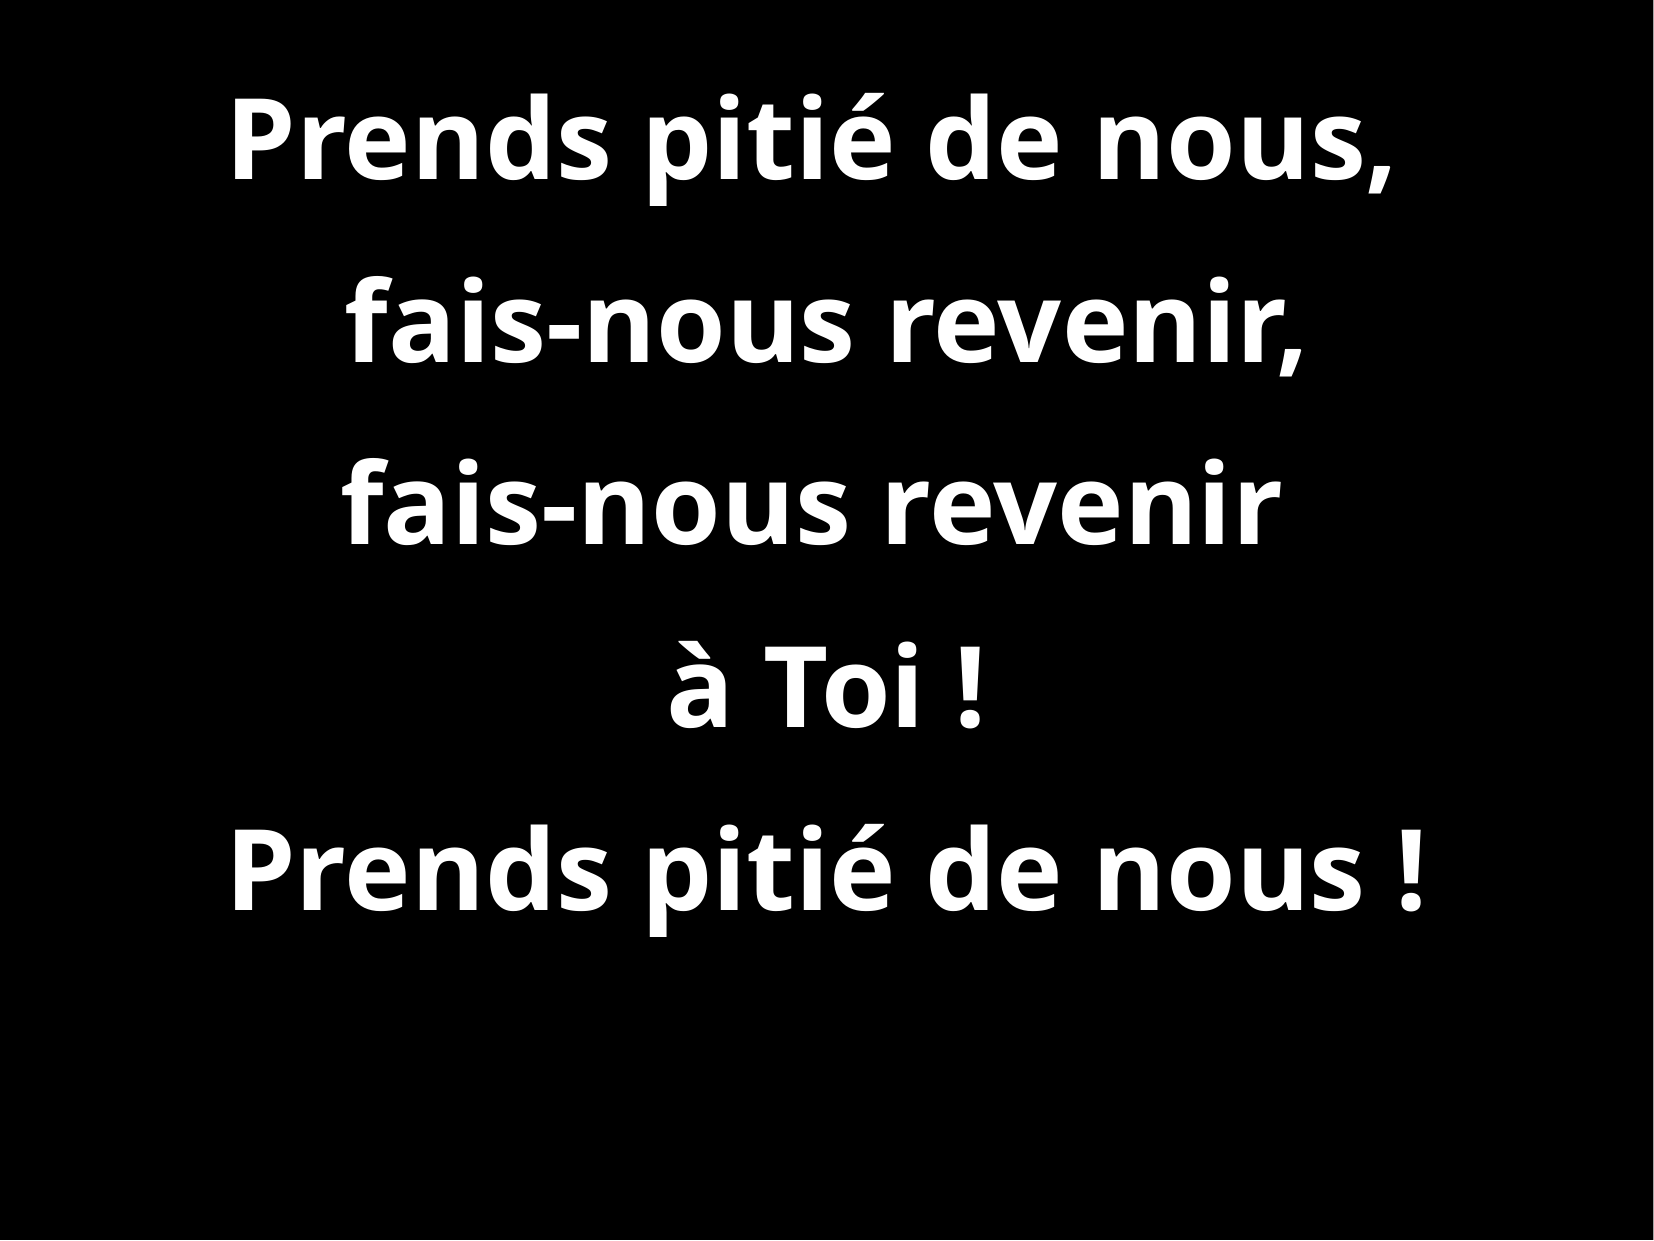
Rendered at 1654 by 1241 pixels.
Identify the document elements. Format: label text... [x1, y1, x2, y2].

list Prends pitié de nous, fais-nous revenir, fais-nous revenir à Toi ! Prends pitié de nous ! [82, 59, 1571, 1241]
